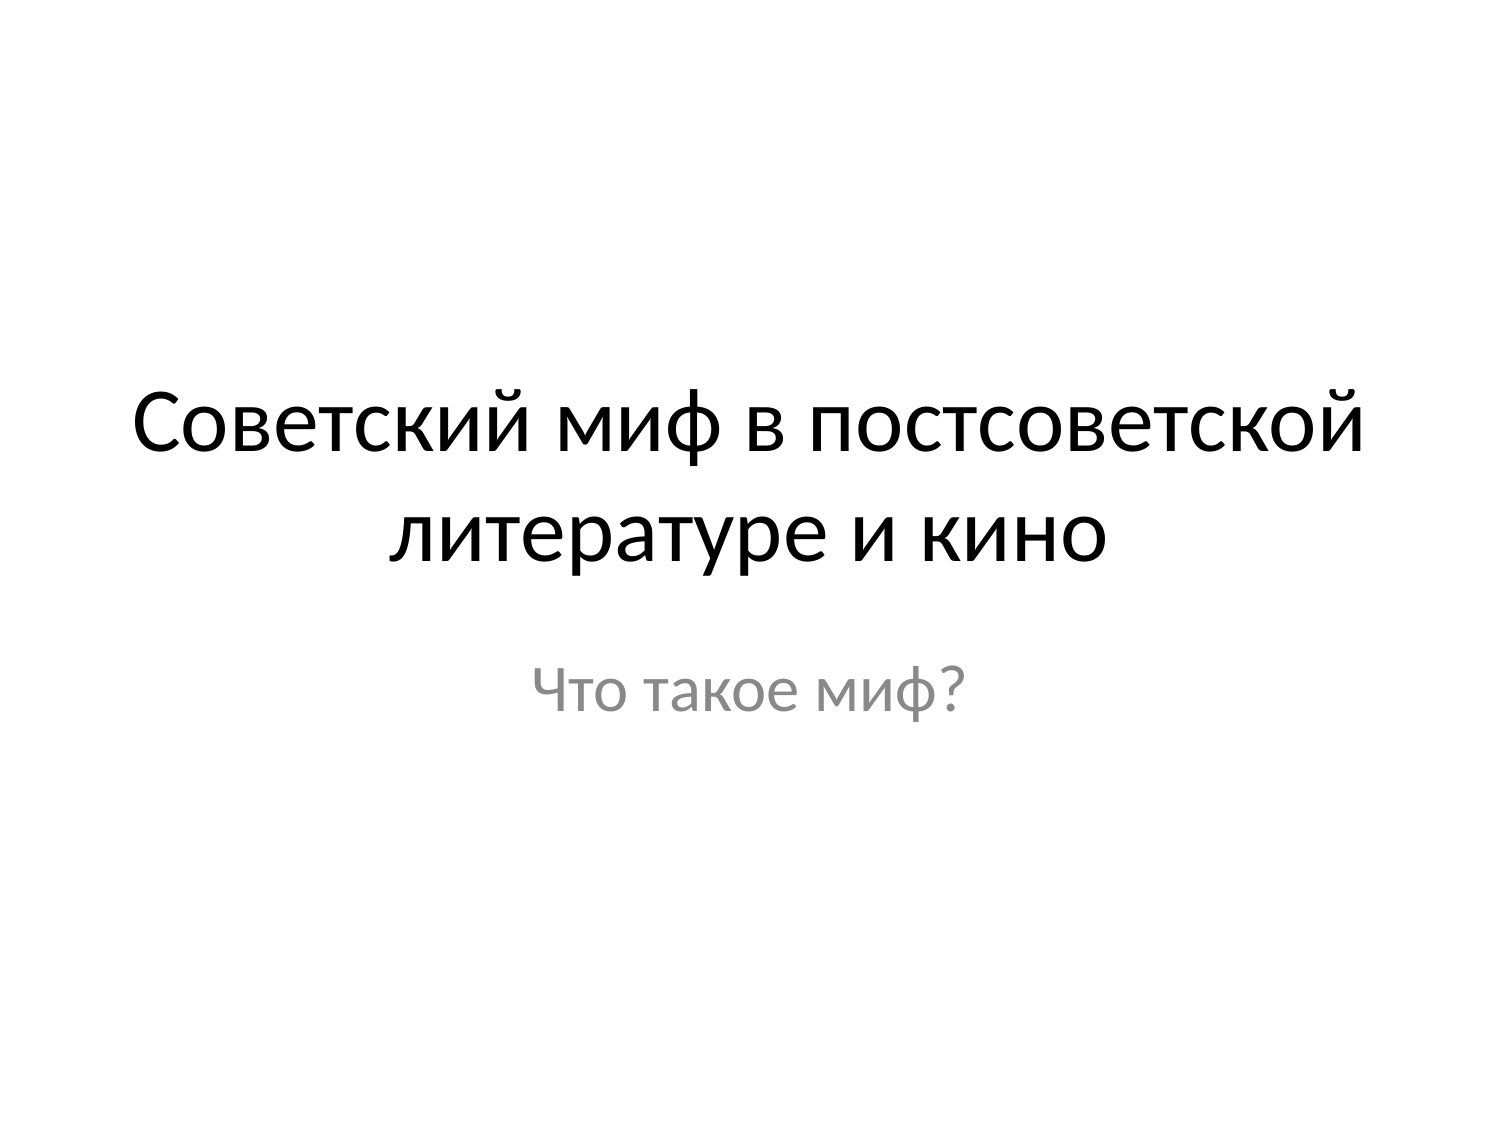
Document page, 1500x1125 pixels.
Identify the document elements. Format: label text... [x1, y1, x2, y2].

title Советский миф в постсоветской литературе и кино [112, 349, 1388, 591]
subtitle Что такое миф? [225, 637, 1276, 925]
